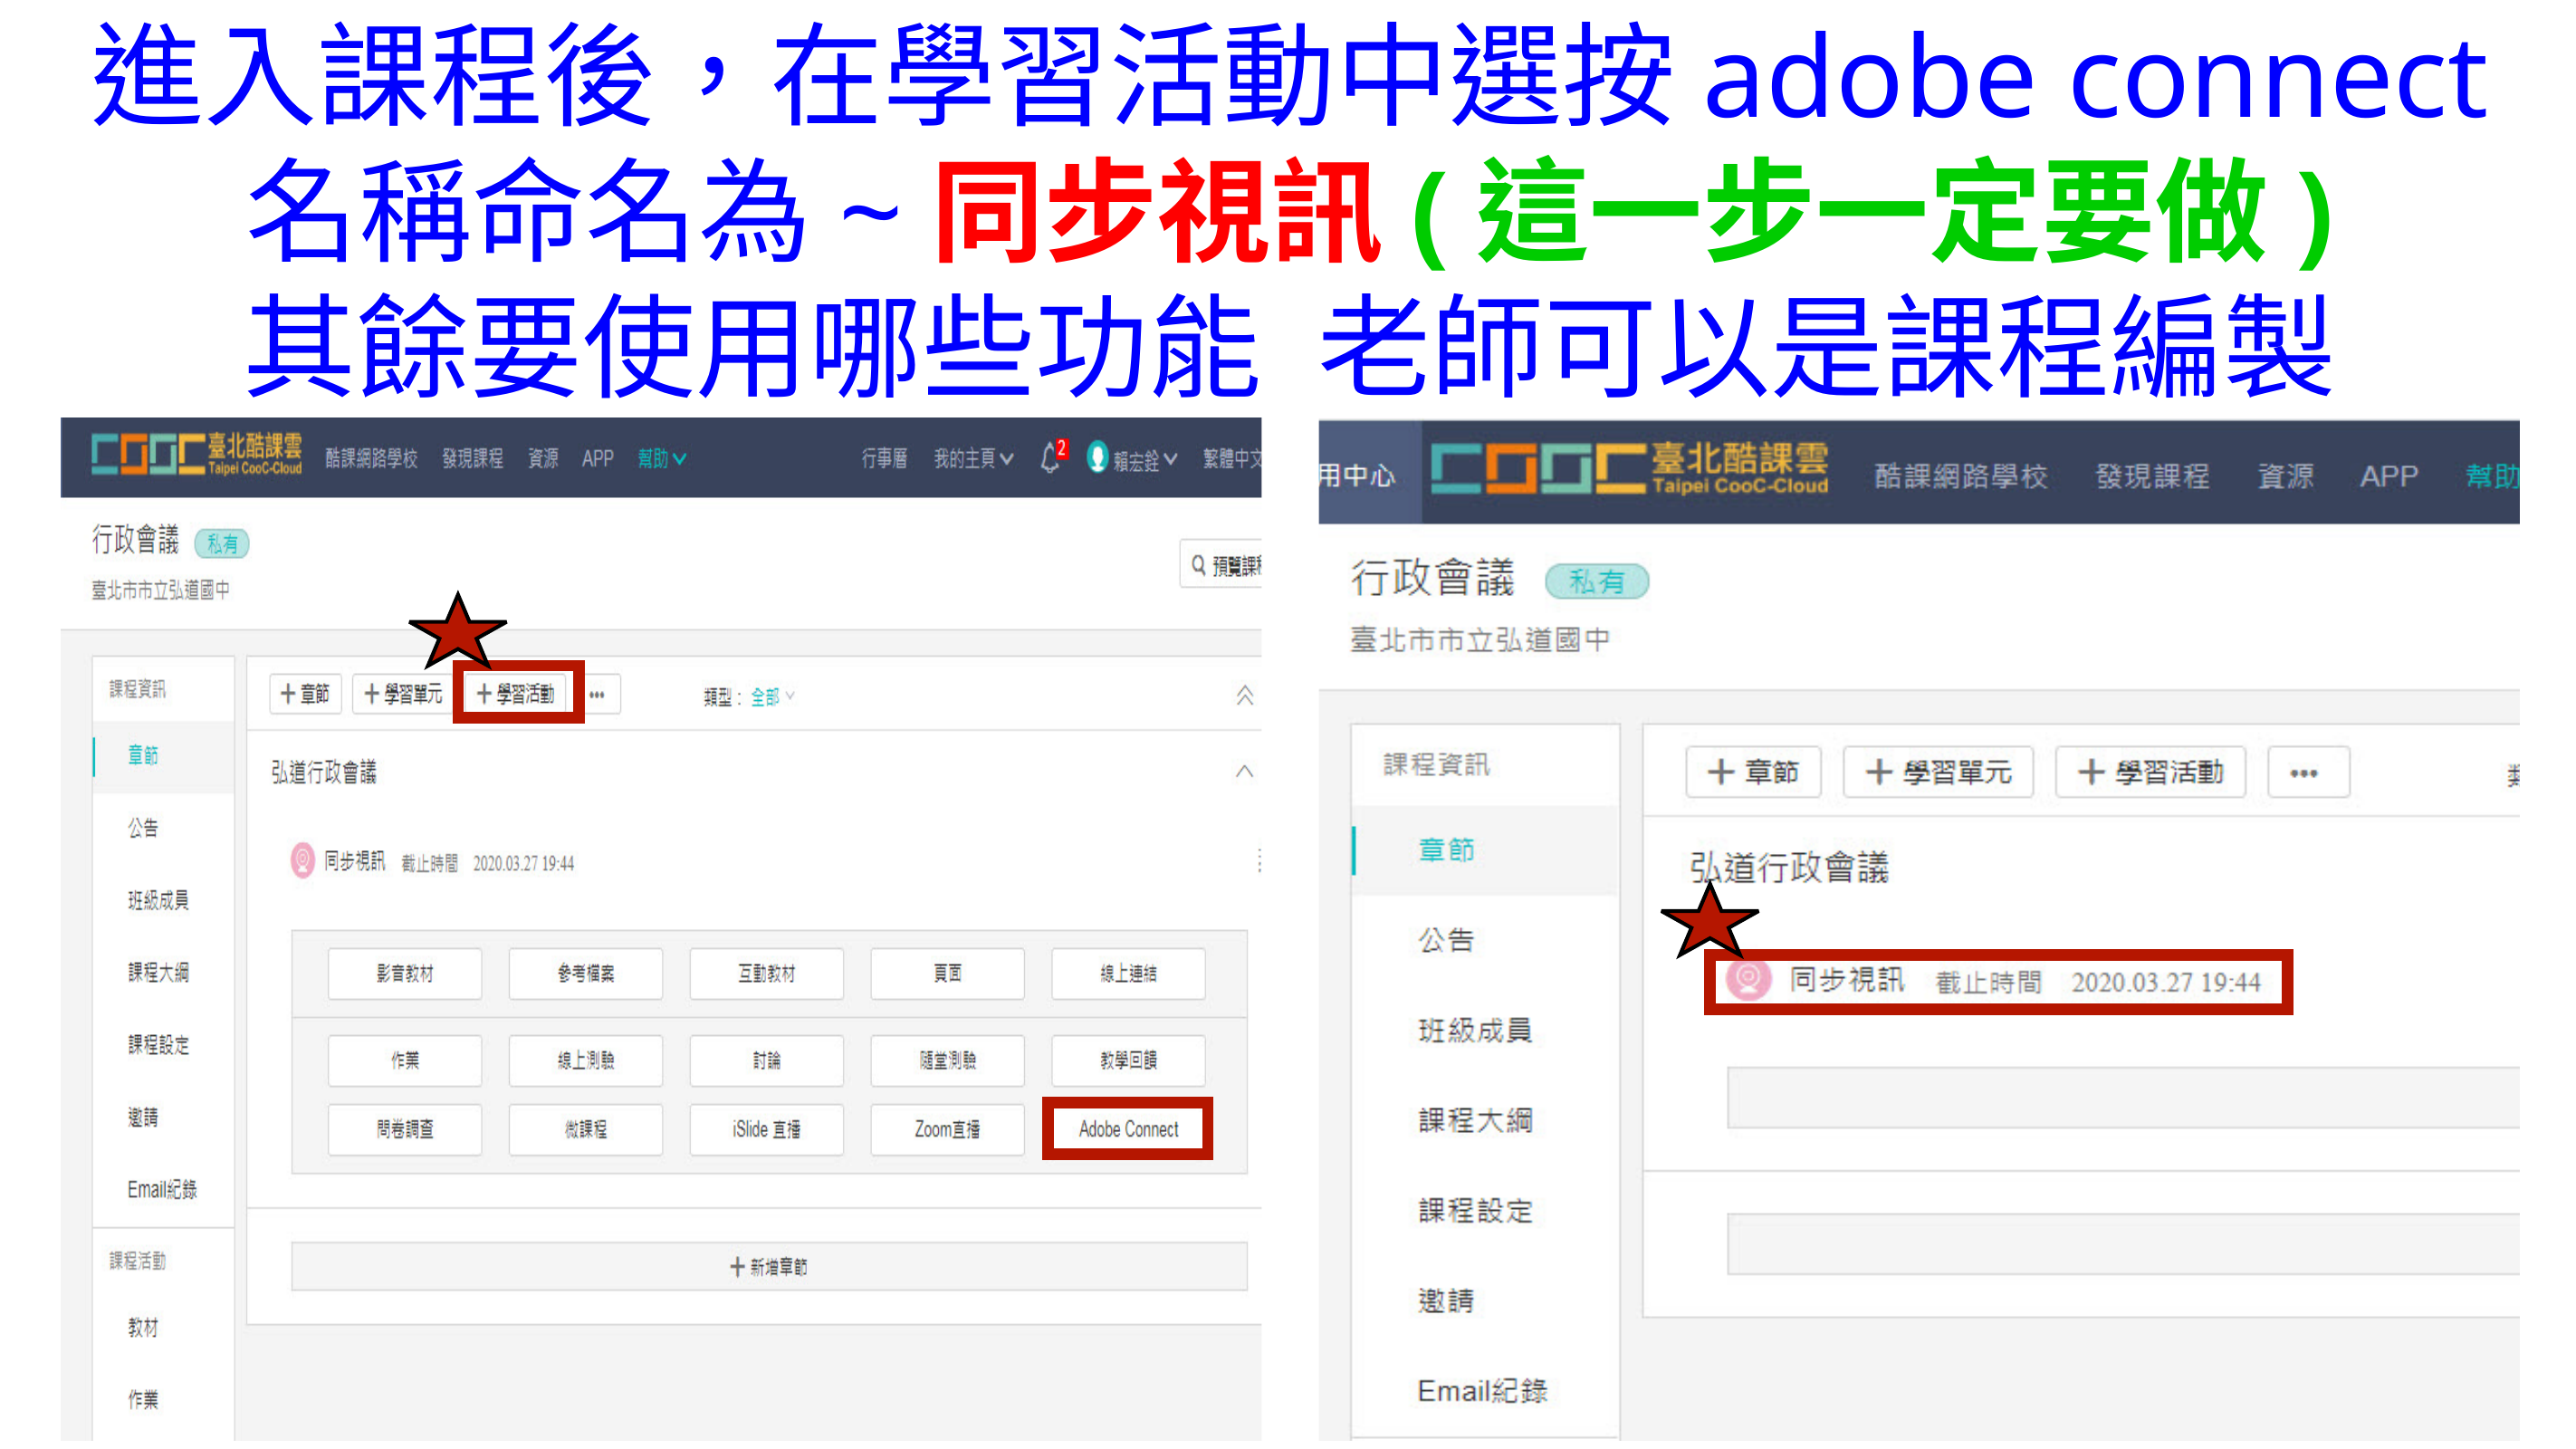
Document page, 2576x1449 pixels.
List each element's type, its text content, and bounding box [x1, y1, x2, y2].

picture [61, 417, 1262, 1441]
picture [1318, 417, 2520, 1441]
text_box [409, 594, 507, 667]
text_box [1661, 884, 1759, 955]
title 進入課程後，在學習活動中選按adobe connect 名稱命名為~同步視訊(這一步一定要做) 其餘要使用哪些功能 老師可以是課程編製 [61, 36, 2520, 379]
